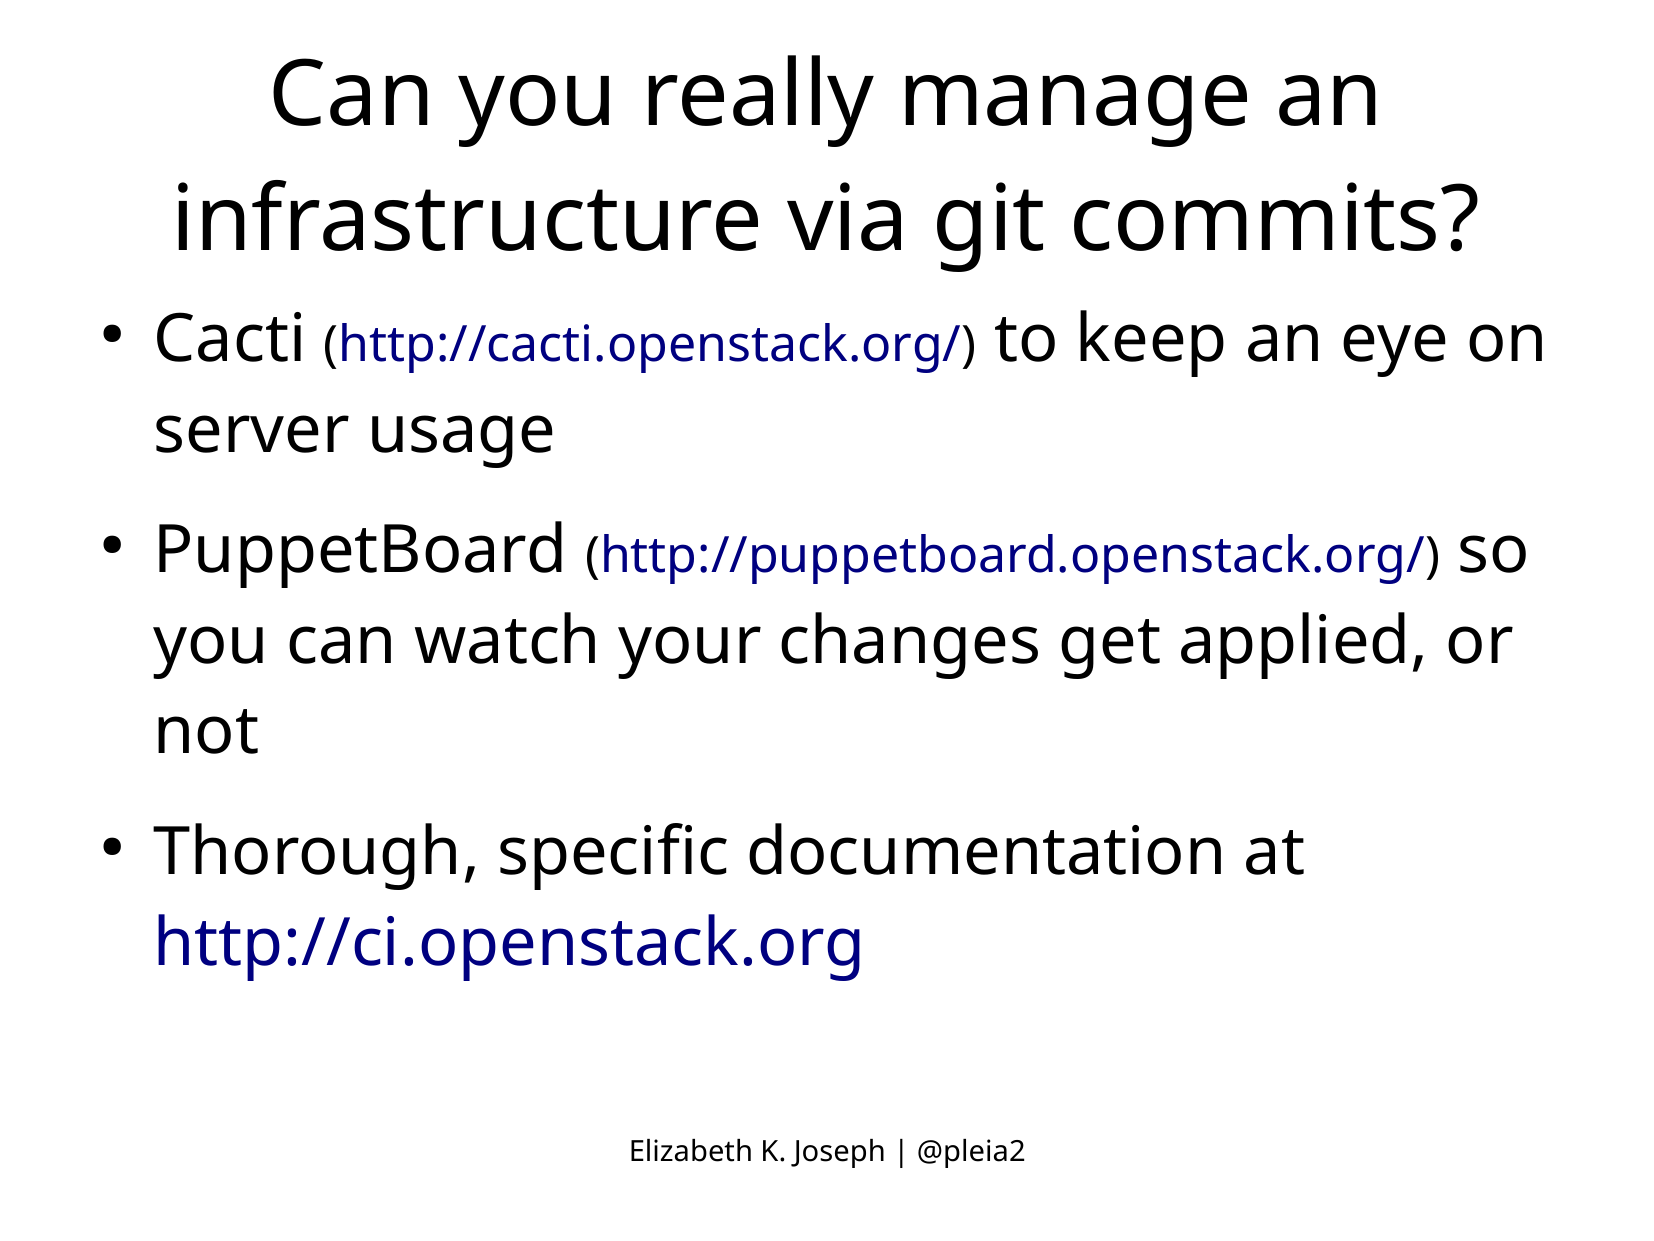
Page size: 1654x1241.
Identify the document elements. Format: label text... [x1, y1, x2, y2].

title Can you really manage an infrastructure via git commits? [82, 49, 1571, 257]
list Cacti (http://cacti.openstack.org/) to keep an eye on server usage PuppetBoard (http://puppetboard.openstack.org/) so you can watch your changes get applied, or not Thorough, specific documentation athttp://ci.openstack.org [82, 290, 1571, 1010]
